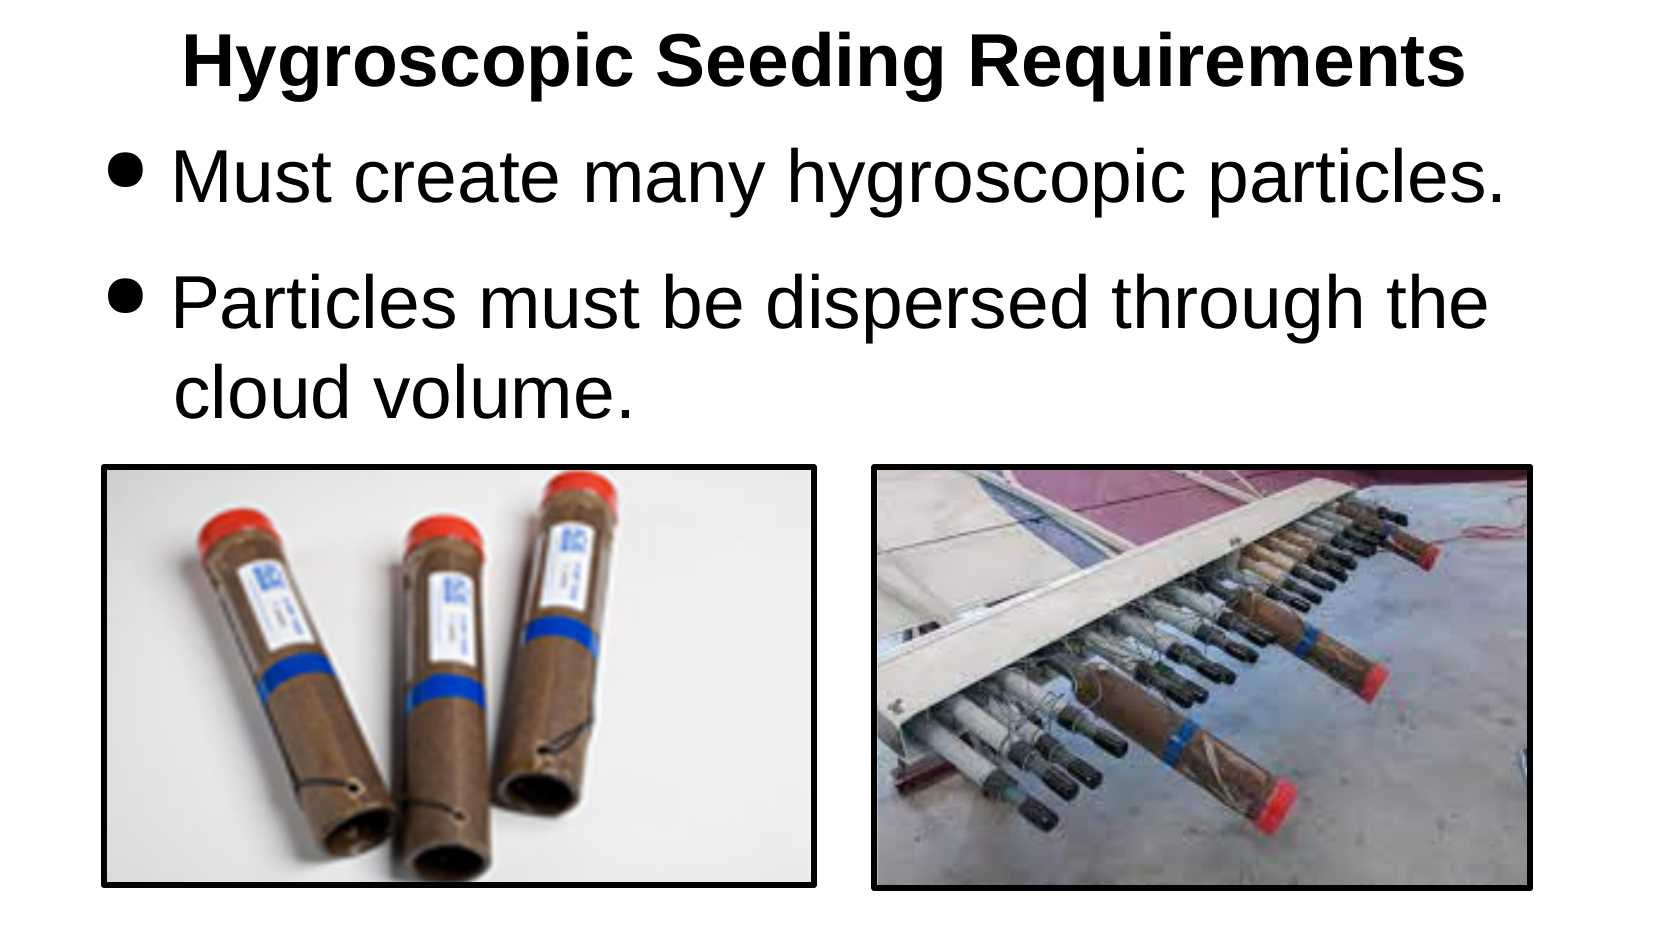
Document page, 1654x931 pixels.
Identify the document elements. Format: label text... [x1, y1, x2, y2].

title Hygroscopic Seeding Requirements [0, 5, 1654, 107]
picture [877, 469, 1528, 886]
picture [106, 469, 811, 883]
text_box Must create many hygroscopic particles. Particles must be dispersed through the cloud volume. [27, 120, 1642, 442]
